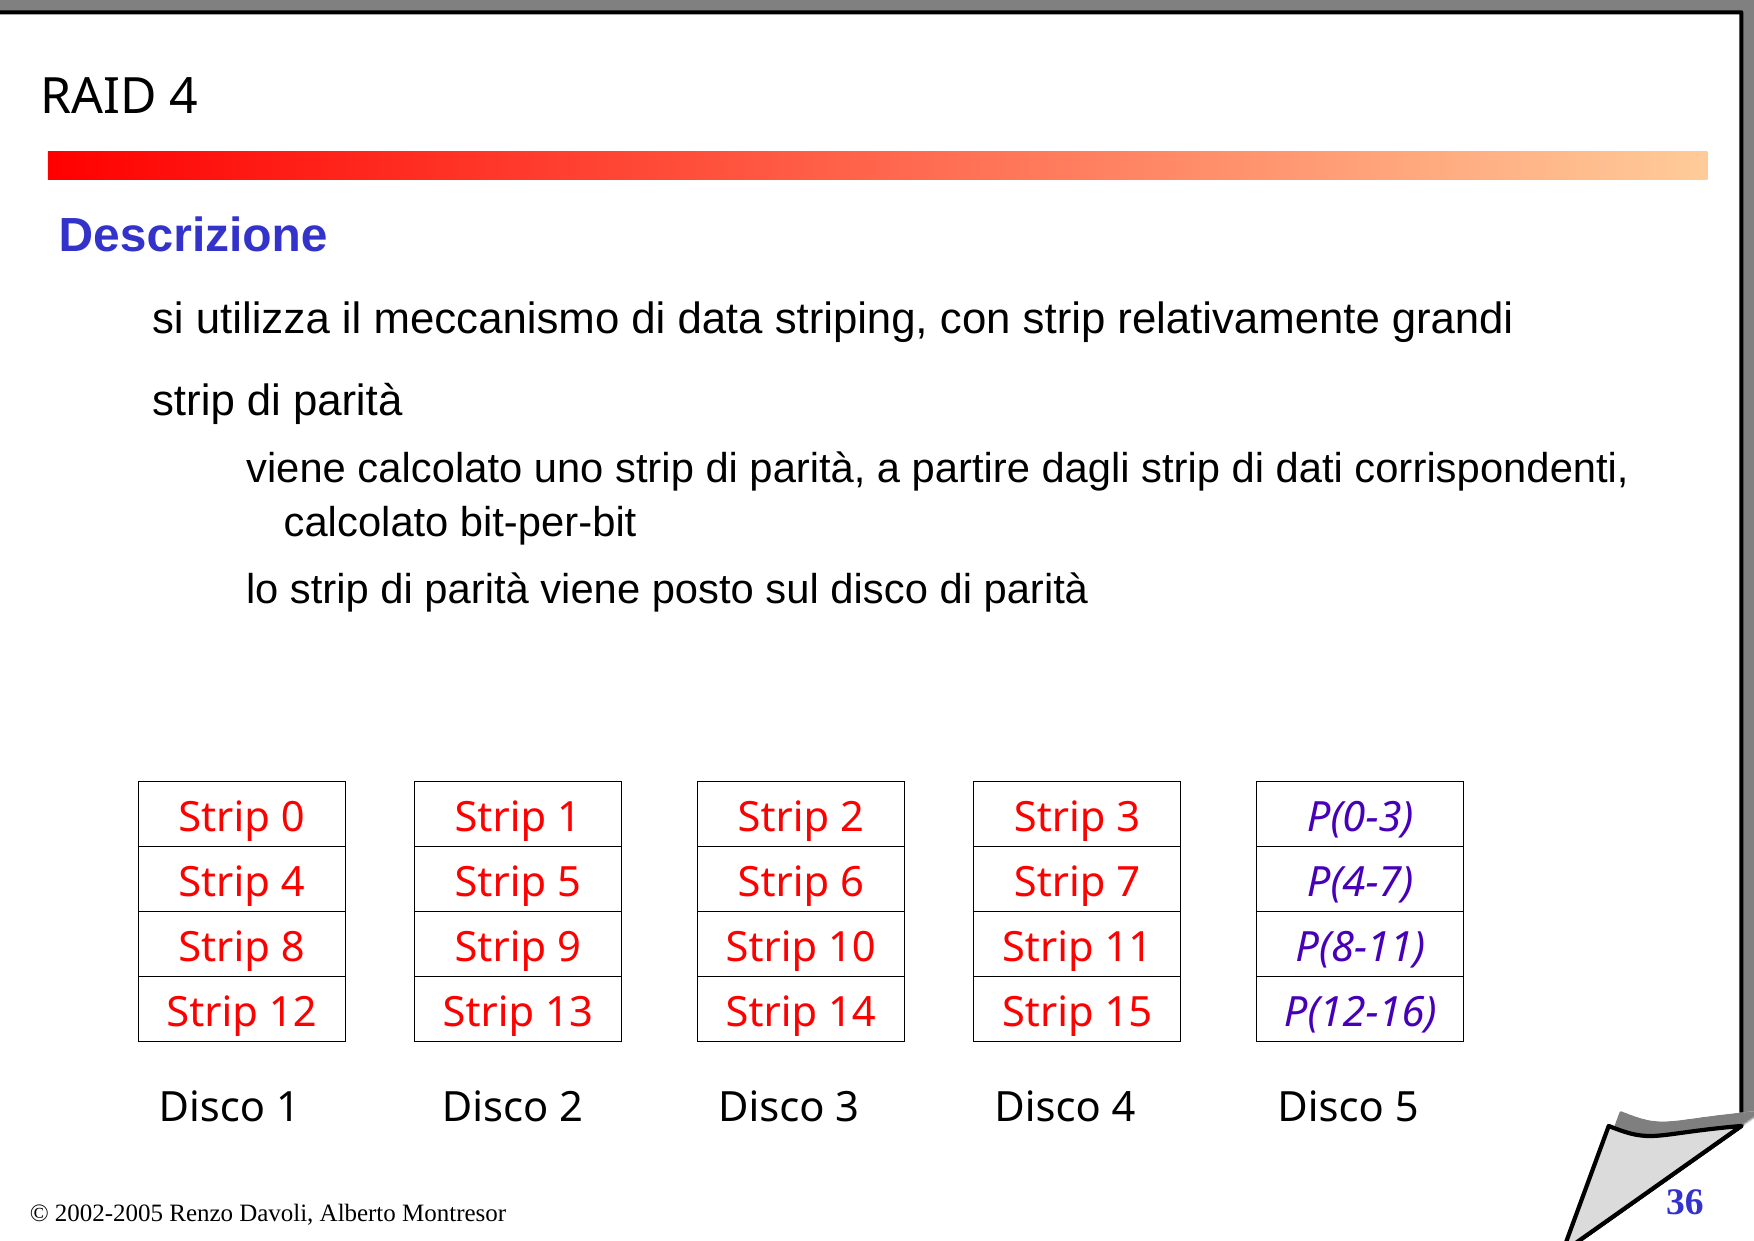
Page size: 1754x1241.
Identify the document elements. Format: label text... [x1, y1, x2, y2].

text_box P(4-7) [1256, 846, 1464, 911]
text_box P(0-3) [1256, 781, 1464, 846]
text_box P(8-11) [1256, 911, 1464, 976]
text_box Strip 13 [414, 976, 622, 1042]
text_box Strip 12 [138, 976, 346, 1042]
text_box Disco 5 [1277, 1074, 1446, 1139]
list Descrizione si utilizza il meccanismo di data striping, con strip relativamente grandi strip di parità viene calcolato uno strip di parità, a partire dagli strip di dati corrispondenti, calcolato bit-per-bit lo strip di parità viene posto sul disco di parità [58, 206, 1696, 815]
text_box Strip 2 [697, 781, 905, 846]
text_box Disco 2 [441, 1074, 611, 1139]
text_box Strip 11 [973, 911, 1181, 976]
text_box Strip 5 [414, 846, 622, 911]
text_box Strip 3 [973, 781, 1181, 846]
text_box Disco 3 [718, 1074, 887, 1139]
text_box Strip 6 [697, 846, 905, 911]
text_box Strip 9 [414, 911, 622, 976]
text_box Strip 7 [973, 846, 1181, 911]
text_box Strip 4 [138, 846, 346, 911]
text_box Disco 1 [158, 1074, 320, 1139]
text_box Strip 14 [697, 976, 905, 1042]
text_box Strip 10 [697, 911, 905, 976]
text_box Strip 0 [138, 781, 346, 846]
text_box P(12-16) [1256, 976, 1464, 1042]
text_box Strip 8 [138, 911, 346, 976]
text_box Strip 1 [414, 781, 622, 846]
text_box Strip 15 [973, 976, 1181, 1042]
text_box 14 [750, 152, 754, 179]
text_box Disco 4 [994, 1074, 1163, 1139]
title RAID 4 [40, 49, 1714, 144]
